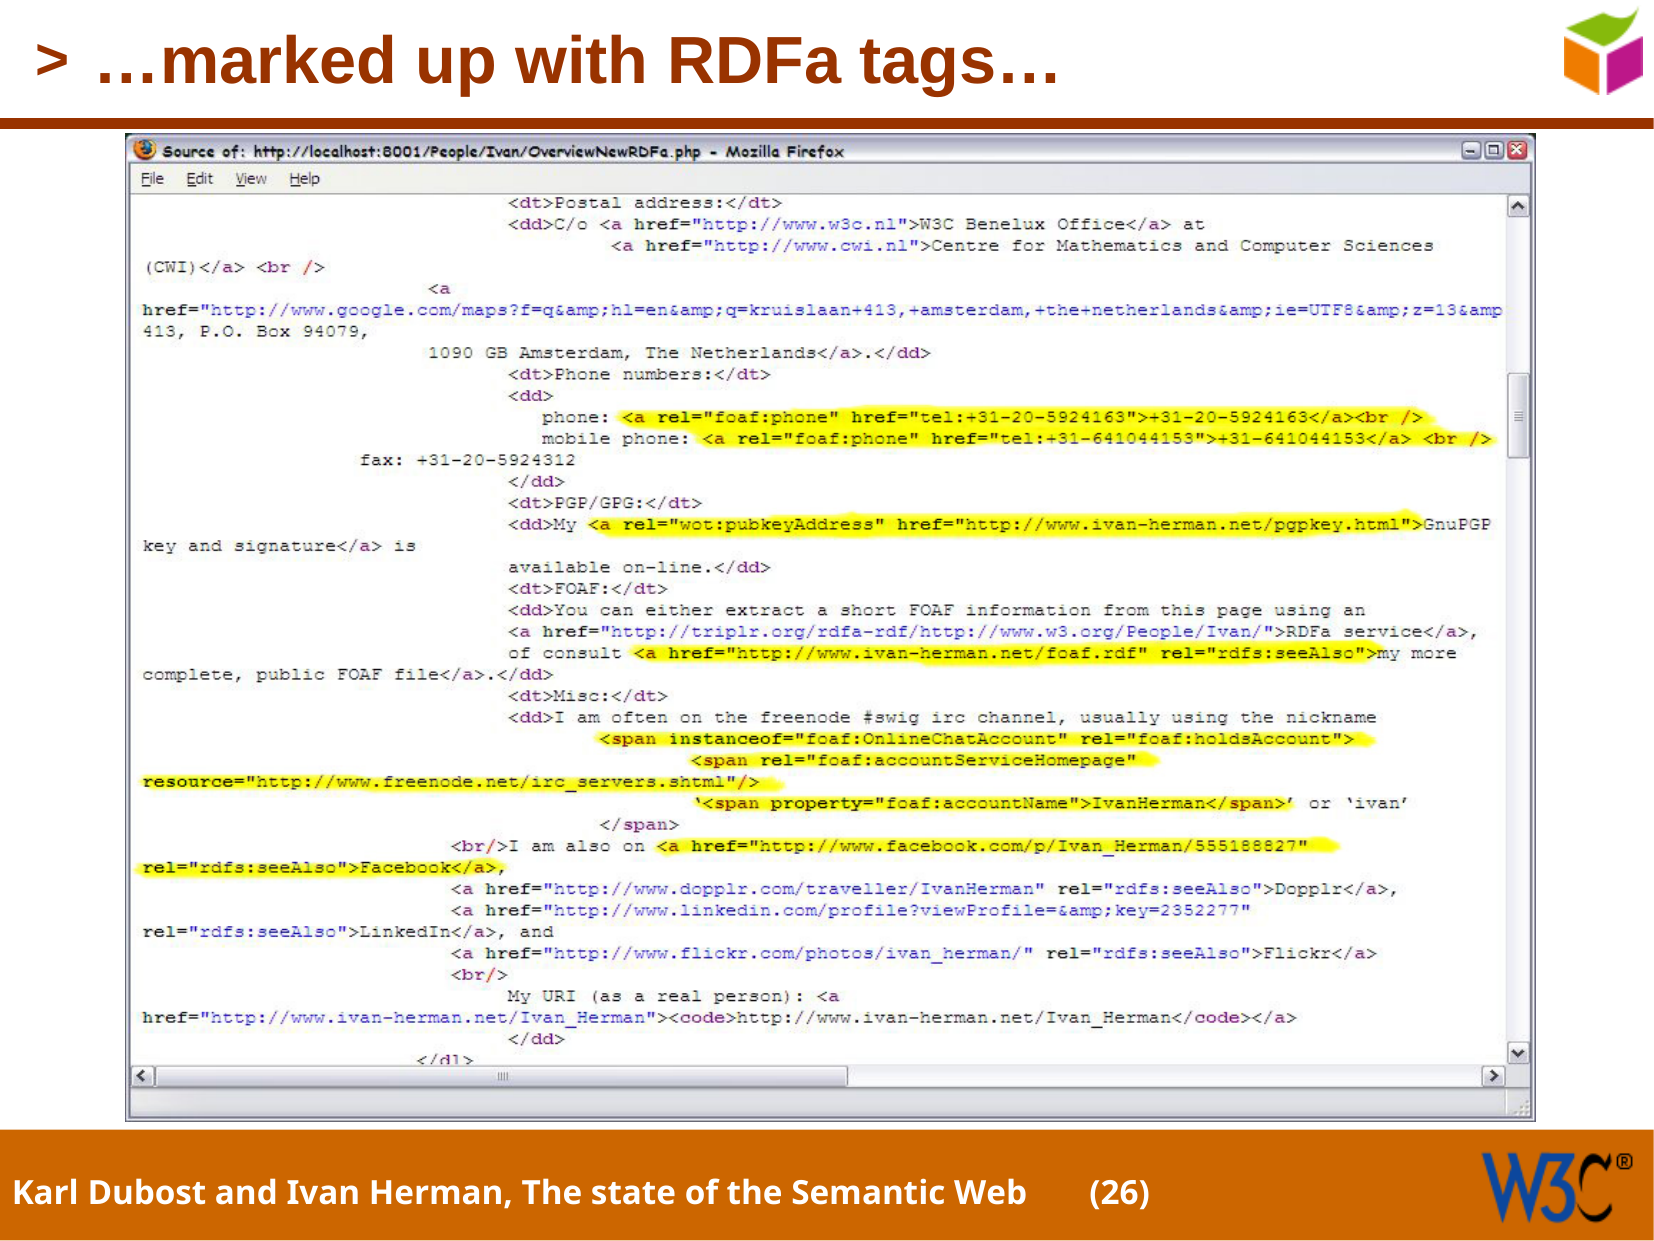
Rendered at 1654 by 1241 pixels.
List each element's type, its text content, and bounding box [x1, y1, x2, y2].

picture [1564, 5, 1643, 95]
picture [125, 133, 1536, 1123]
title …marked up with RDFa tags… [93, 7, 1493, 111]
picture [1477, 1149, 1639, 1228]
